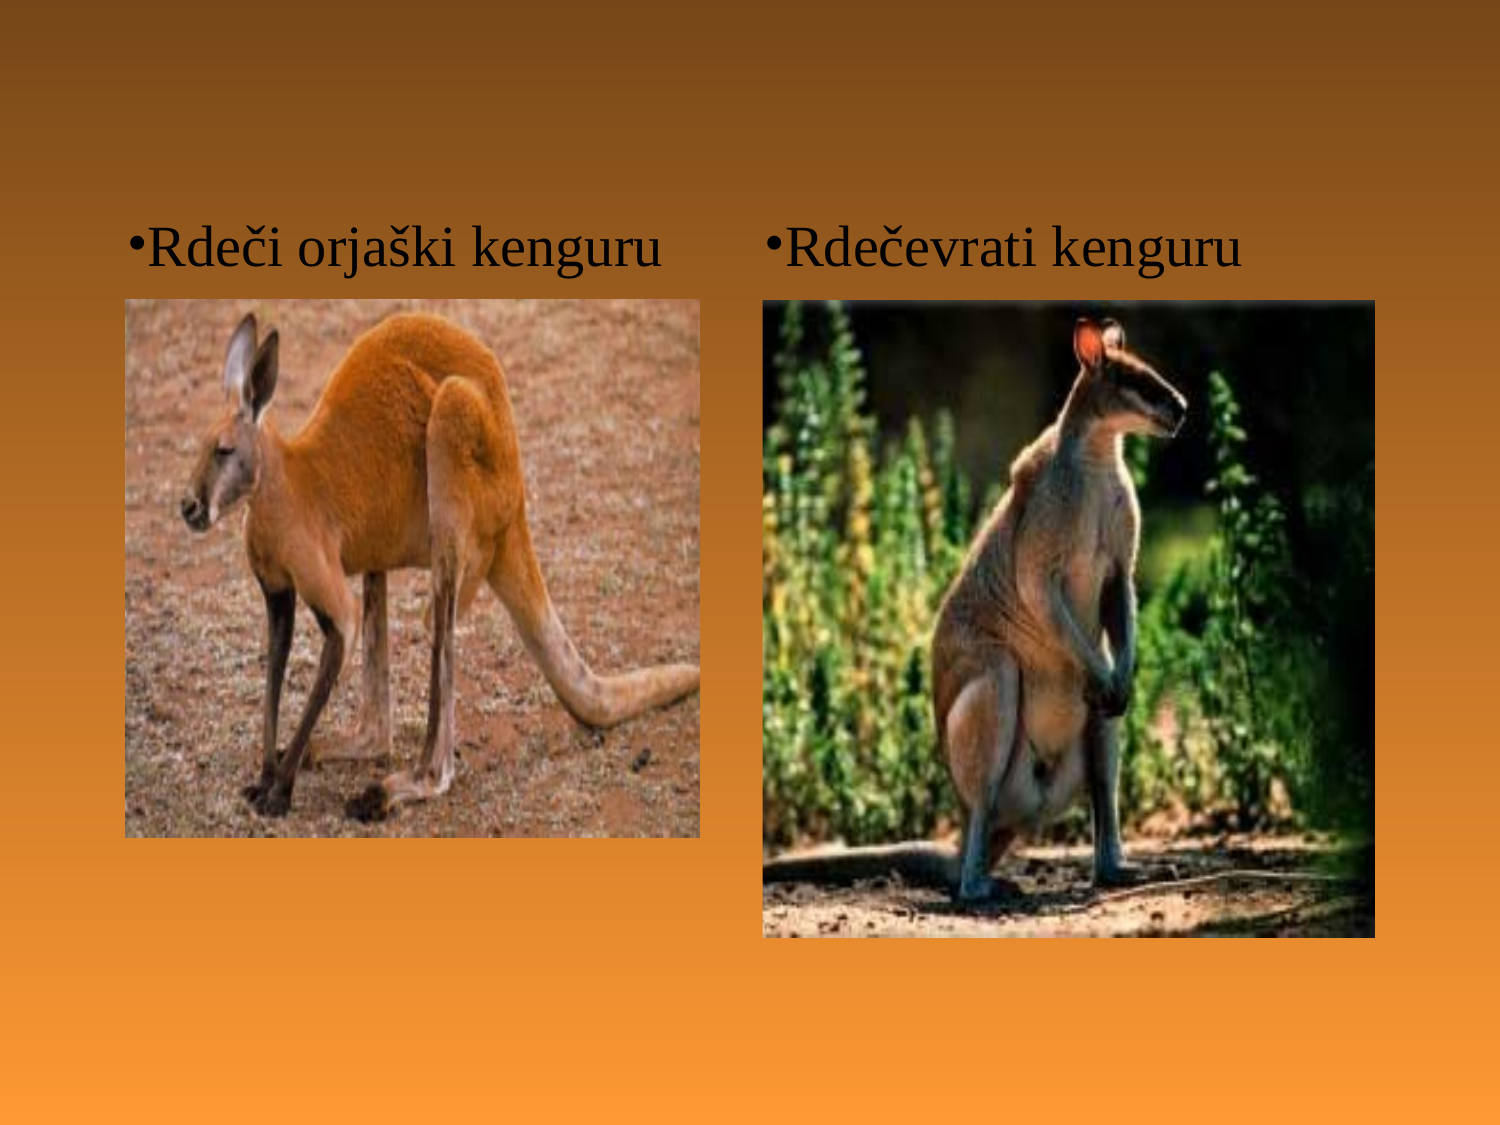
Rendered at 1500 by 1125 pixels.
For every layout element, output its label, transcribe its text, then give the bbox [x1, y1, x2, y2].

picture [125, 299, 700, 838]
list Rdeči orjaški kenguru [112, 200, 738, 875]
picture [762, 299, 1375, 938]
list Rdečevrati kenguru [749, 200, 1375, 875]
